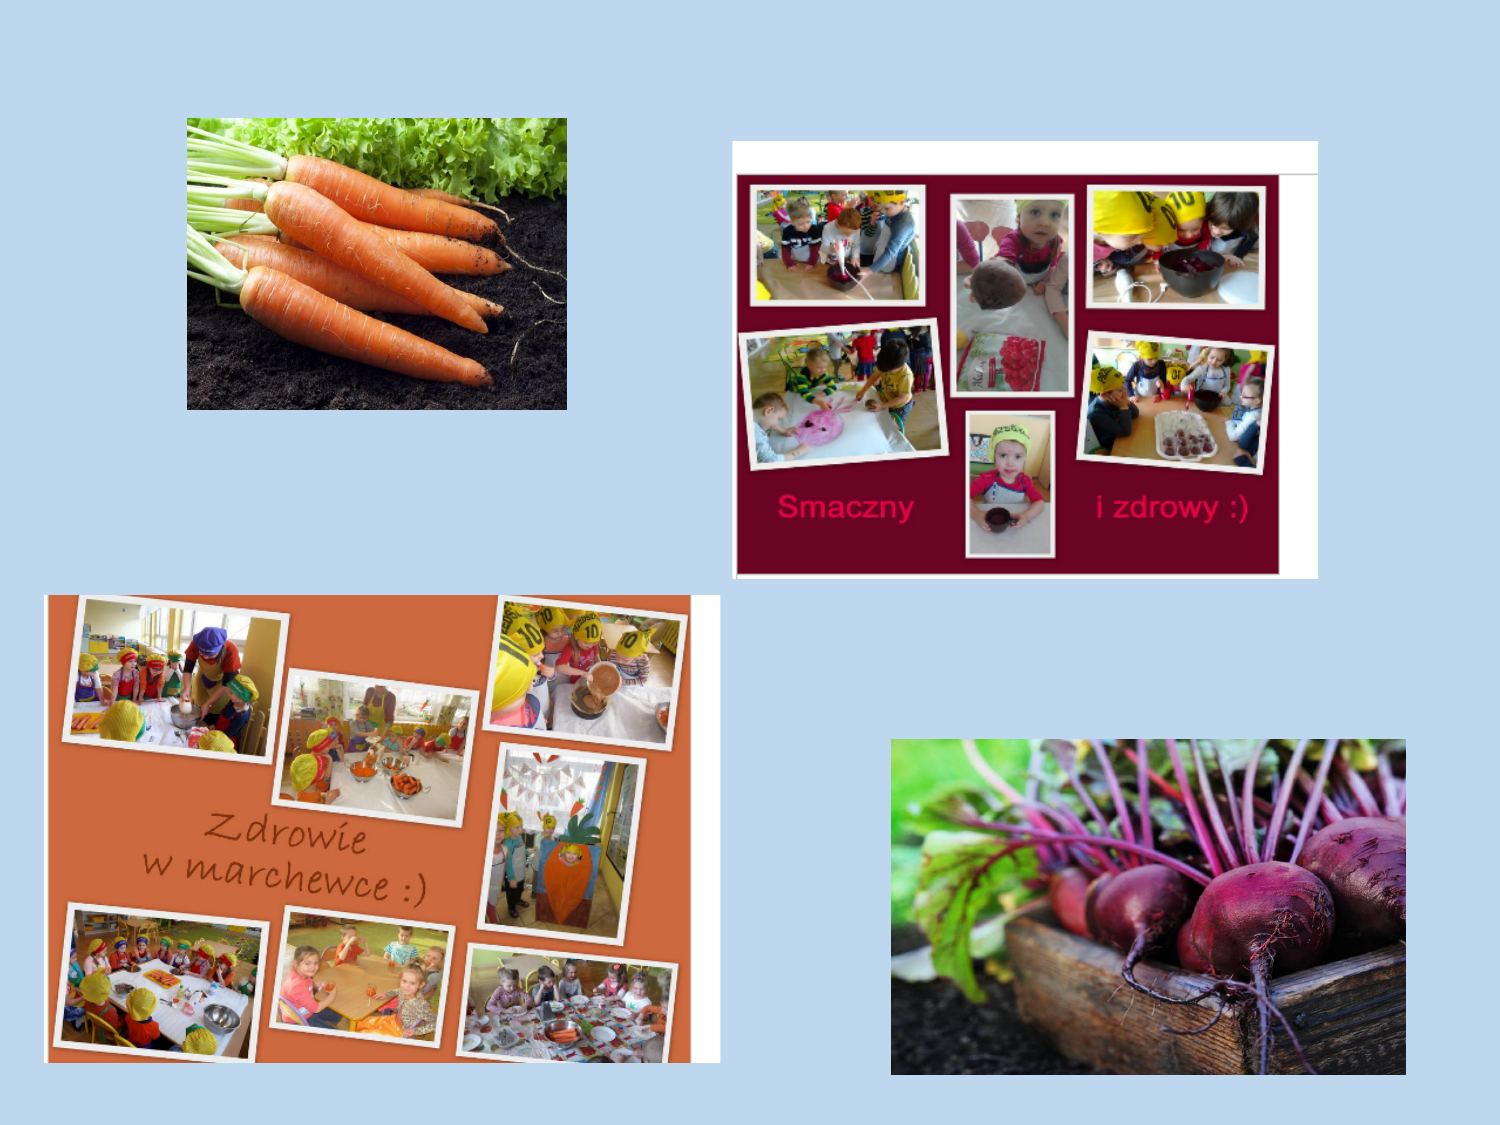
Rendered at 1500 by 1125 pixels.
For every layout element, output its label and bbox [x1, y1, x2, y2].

picture [891, 740, 1406, 1075]
picture [187, 118, 567, 410]
picture [732, 141, 1319, 579]
picture [43, 595, 721, 1063]
